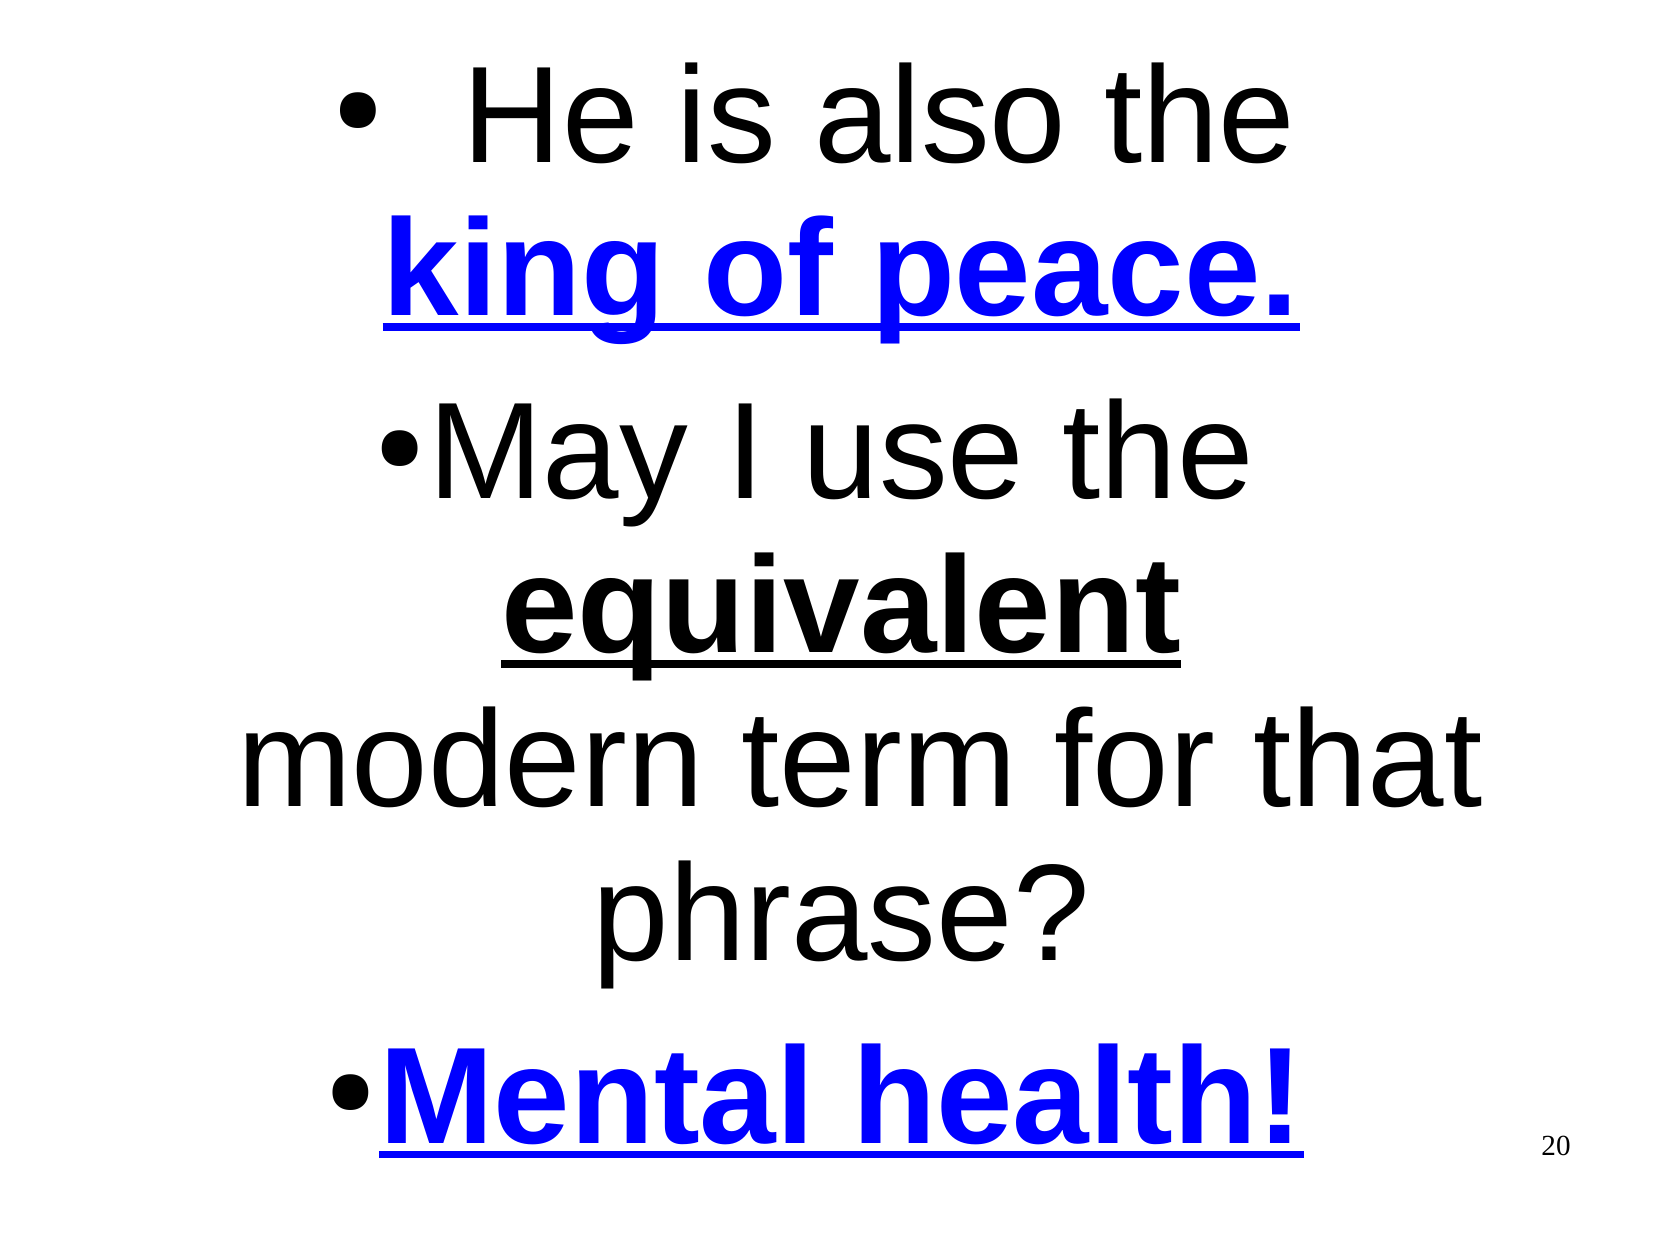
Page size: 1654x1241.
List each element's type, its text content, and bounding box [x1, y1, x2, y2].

list He is also the king of peace. May I use the equivalent modern term for that phrase? Mental health! [37, 37, 1613, 1238]
